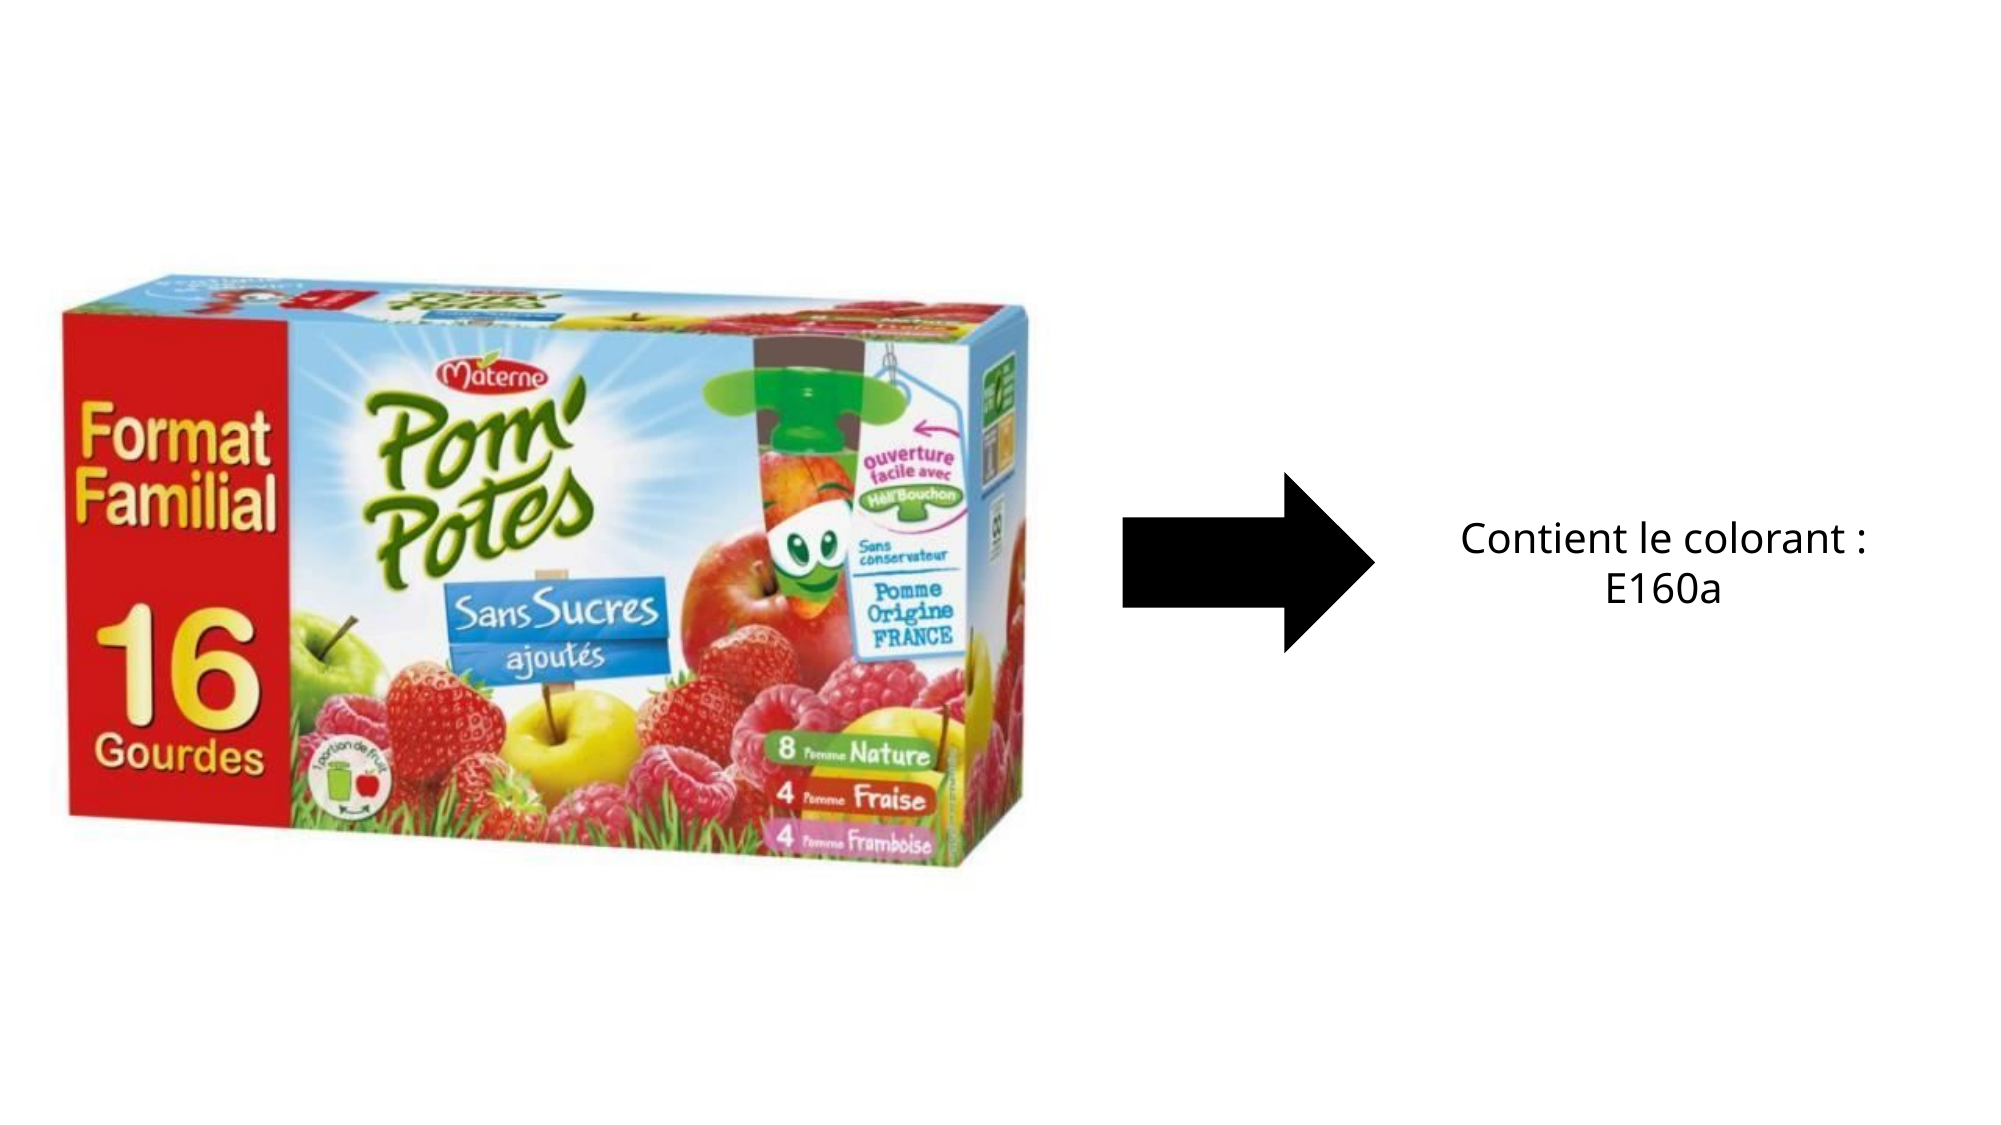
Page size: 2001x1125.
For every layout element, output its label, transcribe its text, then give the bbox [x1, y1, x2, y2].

text_box Contient le colorant : E160a [1403, 504, 1925, 620]
picture [0, 15, 1094, 1110]
text_box [1123, 474, 1374, 651]
